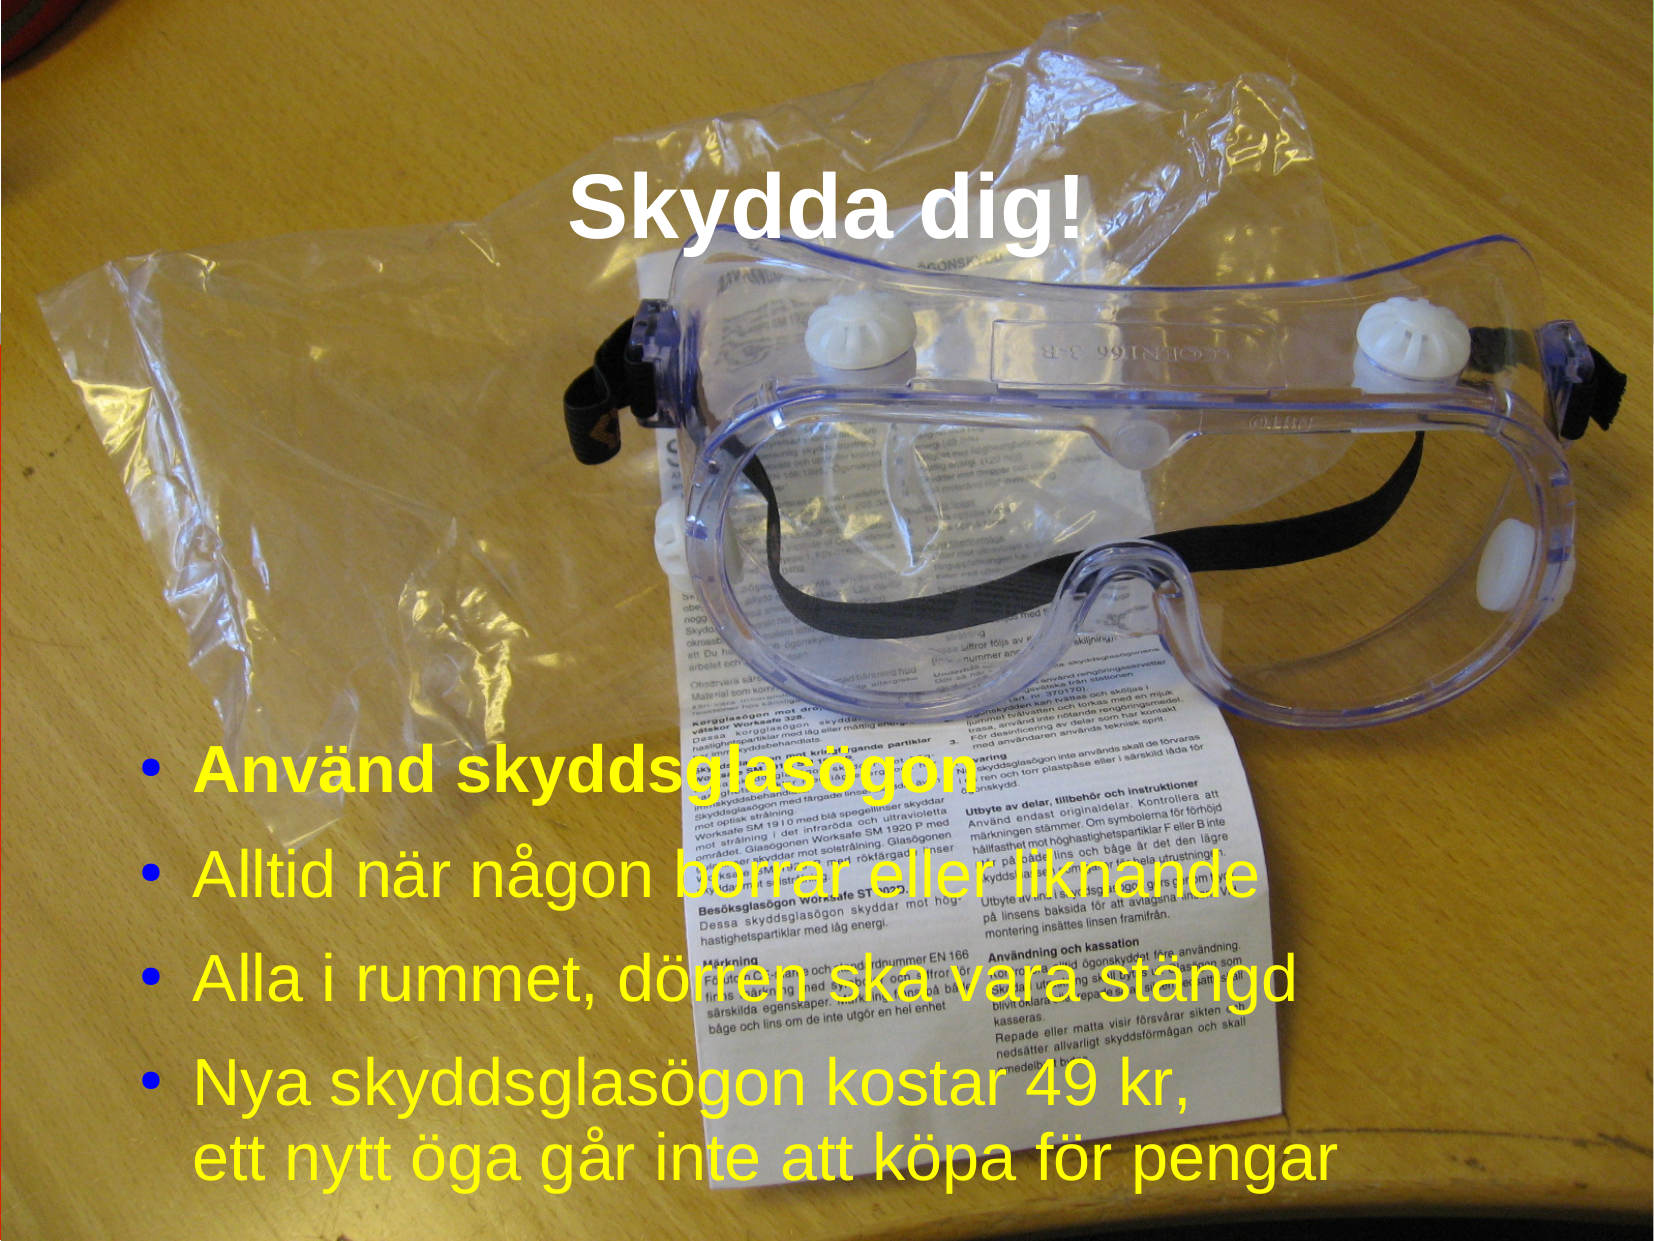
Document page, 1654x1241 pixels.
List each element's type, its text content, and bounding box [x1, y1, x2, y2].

picture [1, 0, 1654, 1241]
title Skydda dig! [121, 102, 1534, 311]
list Använd skyddsglasögon Alltid när någon borrar eller liknande Alla i rummet, dörren ska vara stängd Nya skyddsglasögon kostar 49 kr, ett nytt öga går inte att köpa för pengar [121, 732, 1524, 1225]
